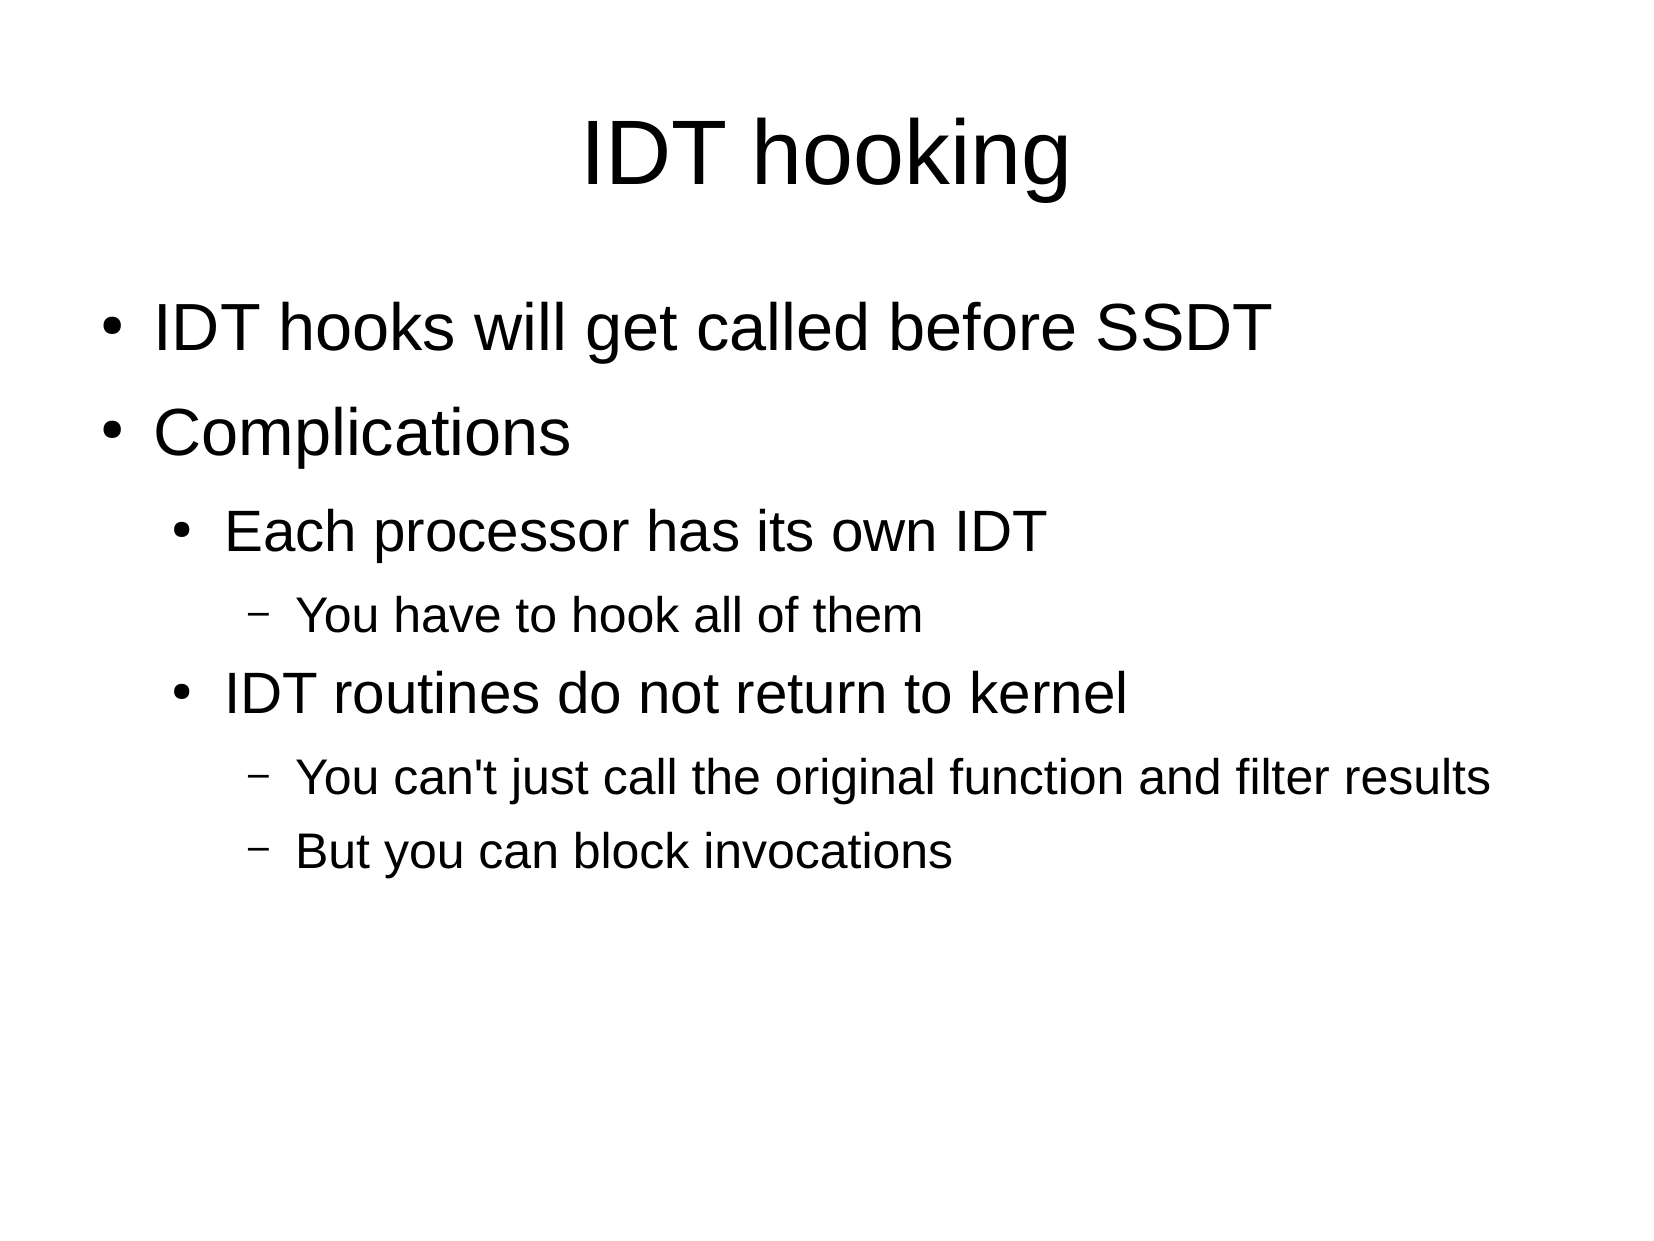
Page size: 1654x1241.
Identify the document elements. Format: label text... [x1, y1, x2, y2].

list IDT hooks will get called before SSDT Complications Each processor has its own IDT You have to hook all of them IDT routines do not return to kernel You can't just call the original function and filter results But you can block invocations [82, 290, 1571, 1109]
title IDT hooking [82, 49, 1571, 257]
